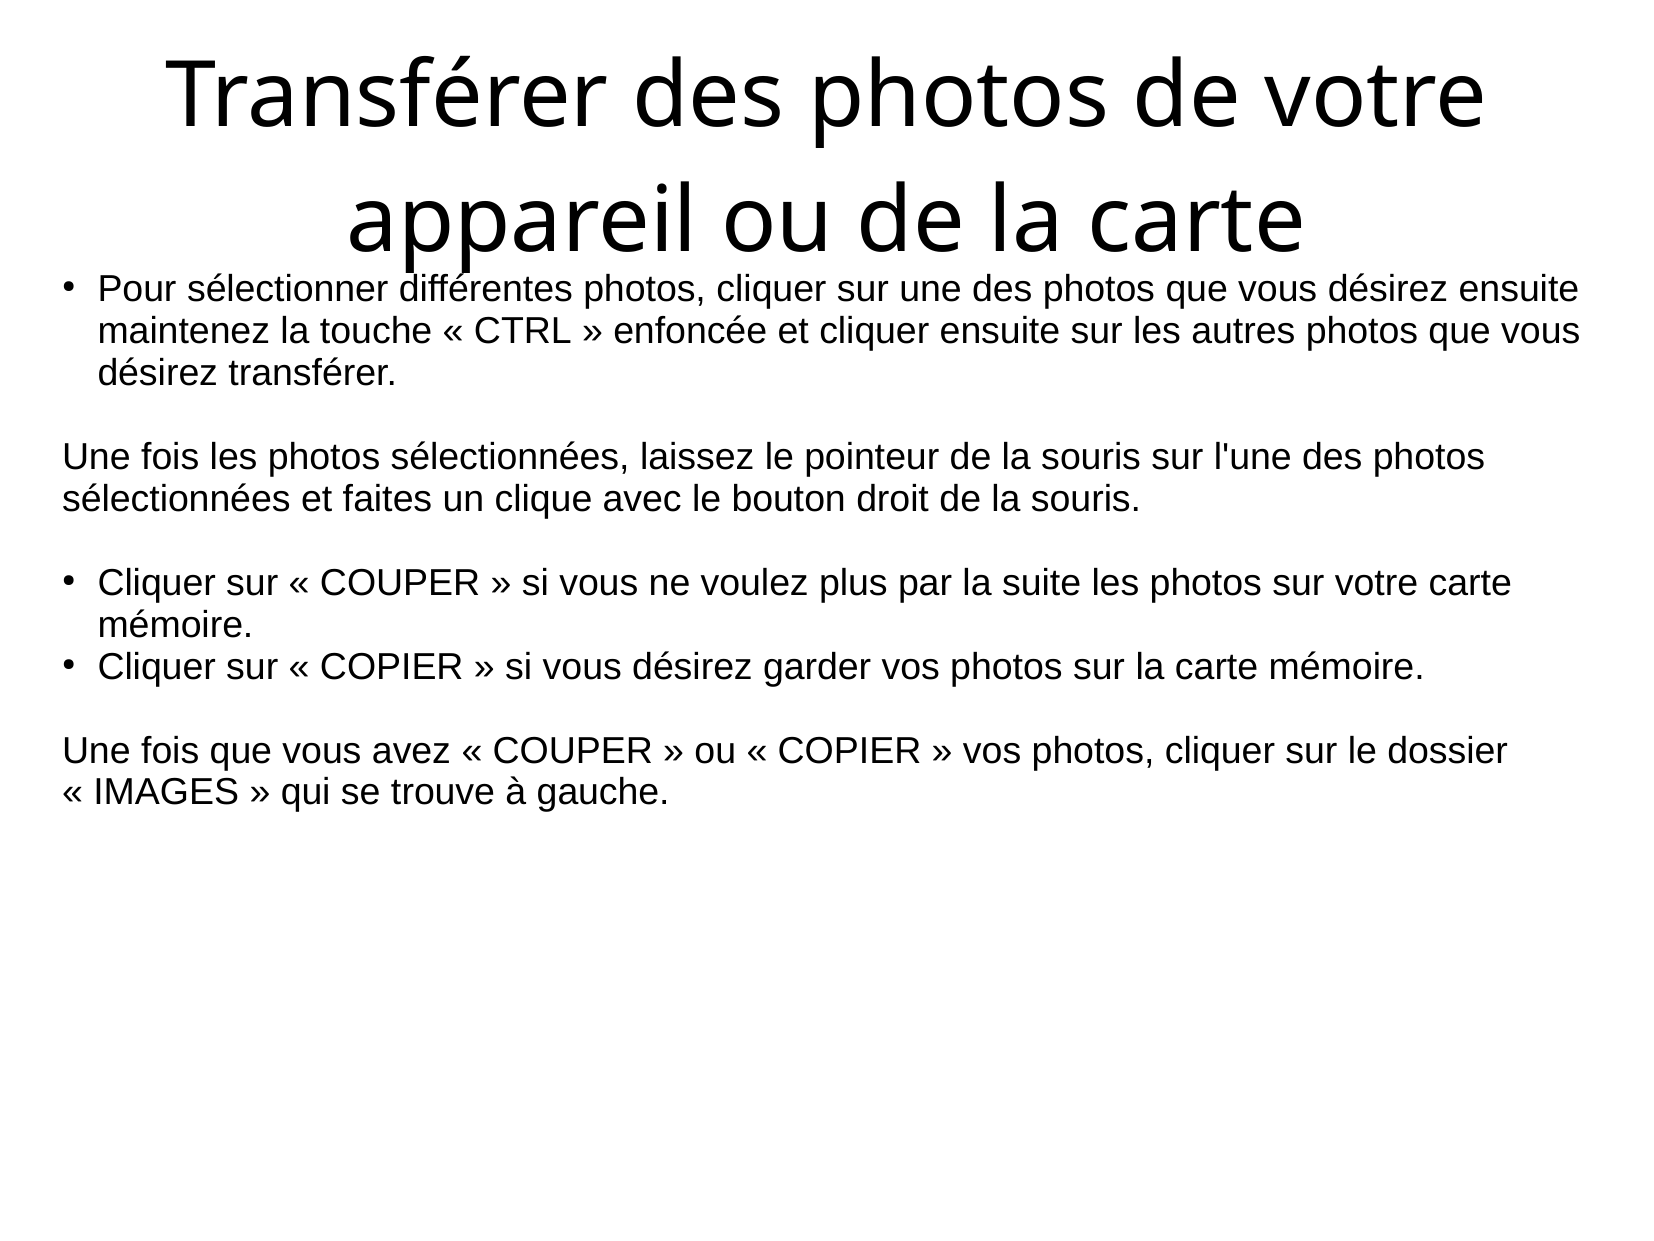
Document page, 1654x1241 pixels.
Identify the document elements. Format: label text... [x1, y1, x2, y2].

title Transférer des photos de votre appareil ou de la carte [82, 49, 1571, 257]
text_box Pour sélectionner différentes photos, cliquer sur une des photos que vous désirez ensuite maintenez la touche « CTRL » enfoncée et cliquer ensuite sur les autres photos que vous désirez transférer. Une fois les photos sélectionnées, laissez le pointeur de la souris sur l'une des photos sélectionnées et faites un clique avec le bouton droit de la souris. Cliquer sur « COUPER » si vous ne voulez plus par la suite les photos sur votre carte mémoire. Cliquer sur « COPIER » si vous désirez garder vos photos sur la carte mémoire. Une fois que vous avez « COUPER » ou « COPIER » vos photos, cliquer sur le dossier « IMAGES » qui se trouve à gauche. [47, 259, 1619, 822]
